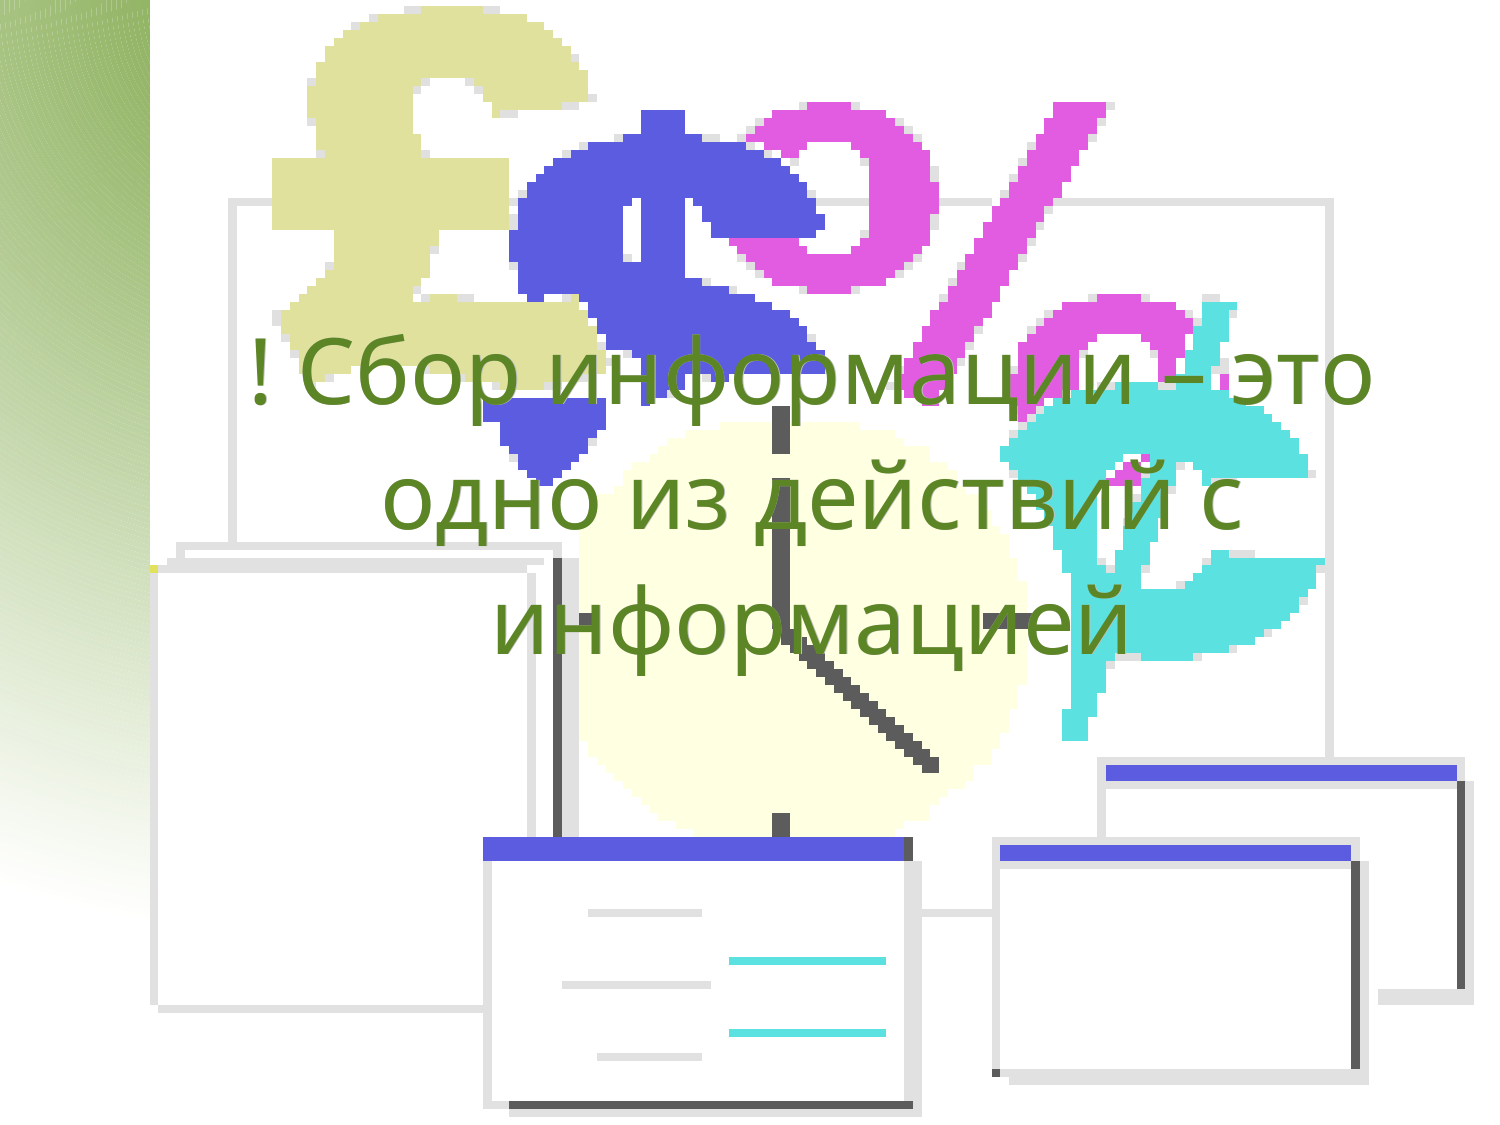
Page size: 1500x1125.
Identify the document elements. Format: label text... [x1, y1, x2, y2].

title ! Сбор информации – это одно из действий с информацией [162, 320, 1463, 668]
picture [150, 0, 1500, 1125]
